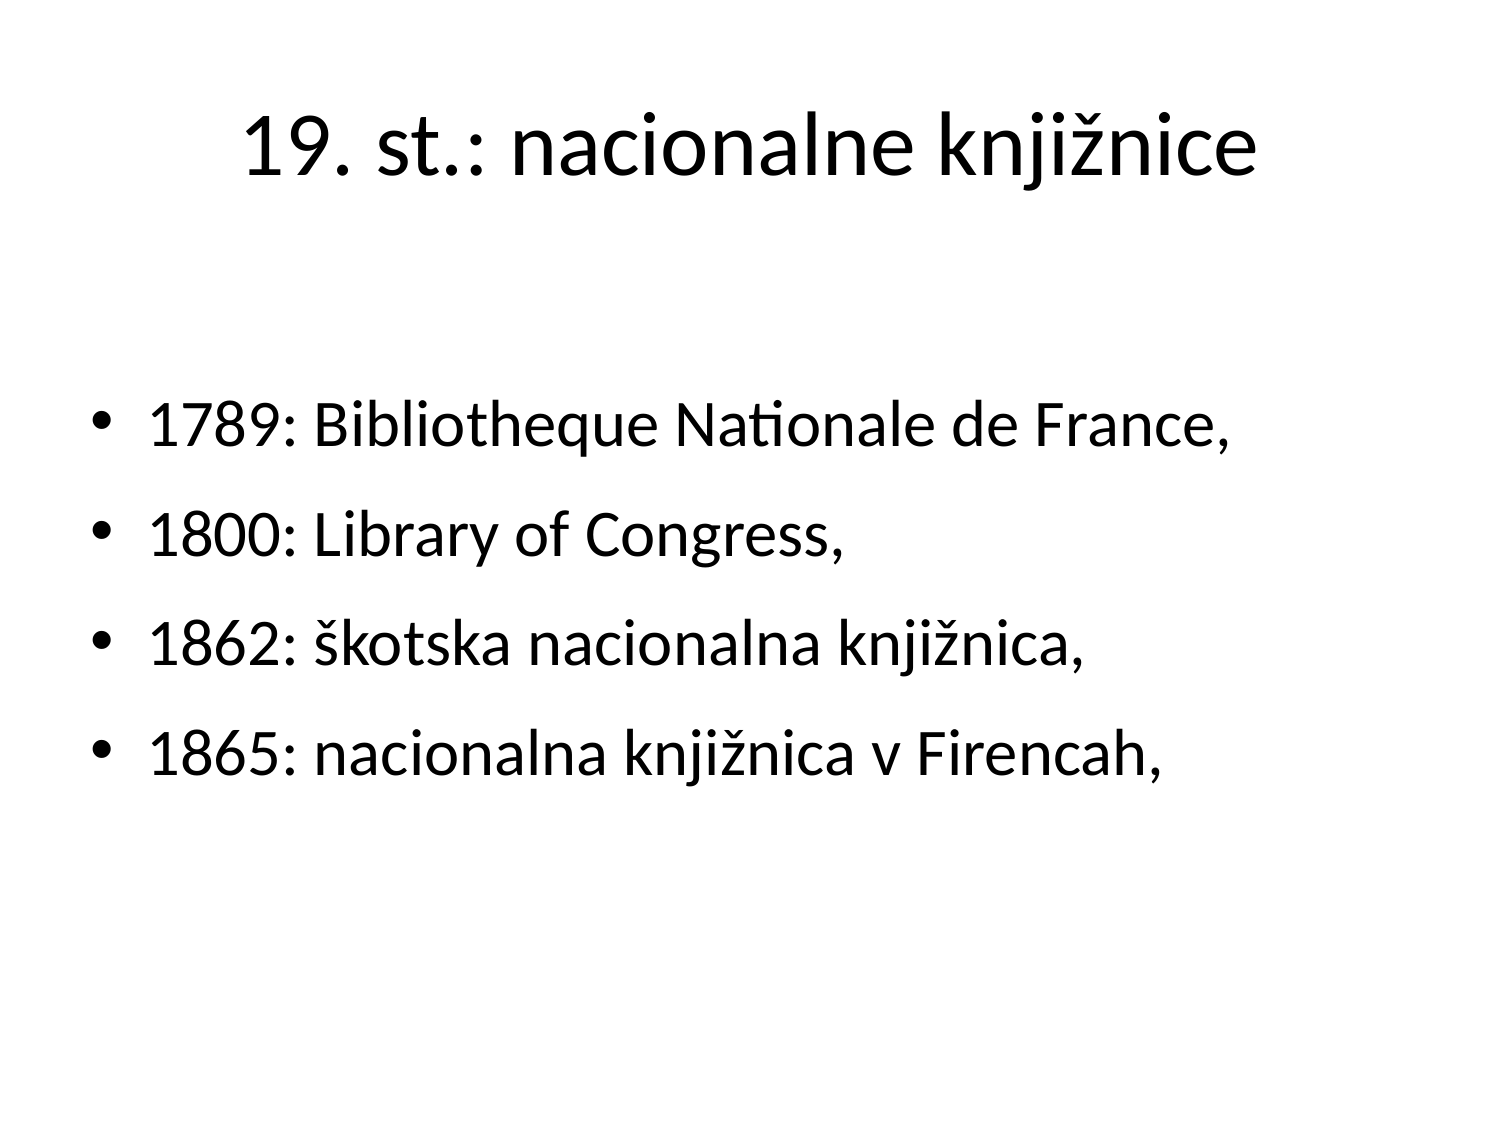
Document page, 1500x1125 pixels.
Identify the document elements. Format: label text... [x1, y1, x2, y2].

list 1789: Bibliotheque Nationale de France, 1800: Library of Congress, 1862: škotska nacionalna knjižnica, 1865: nacionalna knjižnica v Firencah, [75, 262, 1425, 1005]
title 19. st.: nacionalne knjižnice [75, 45, 1425, 233]
